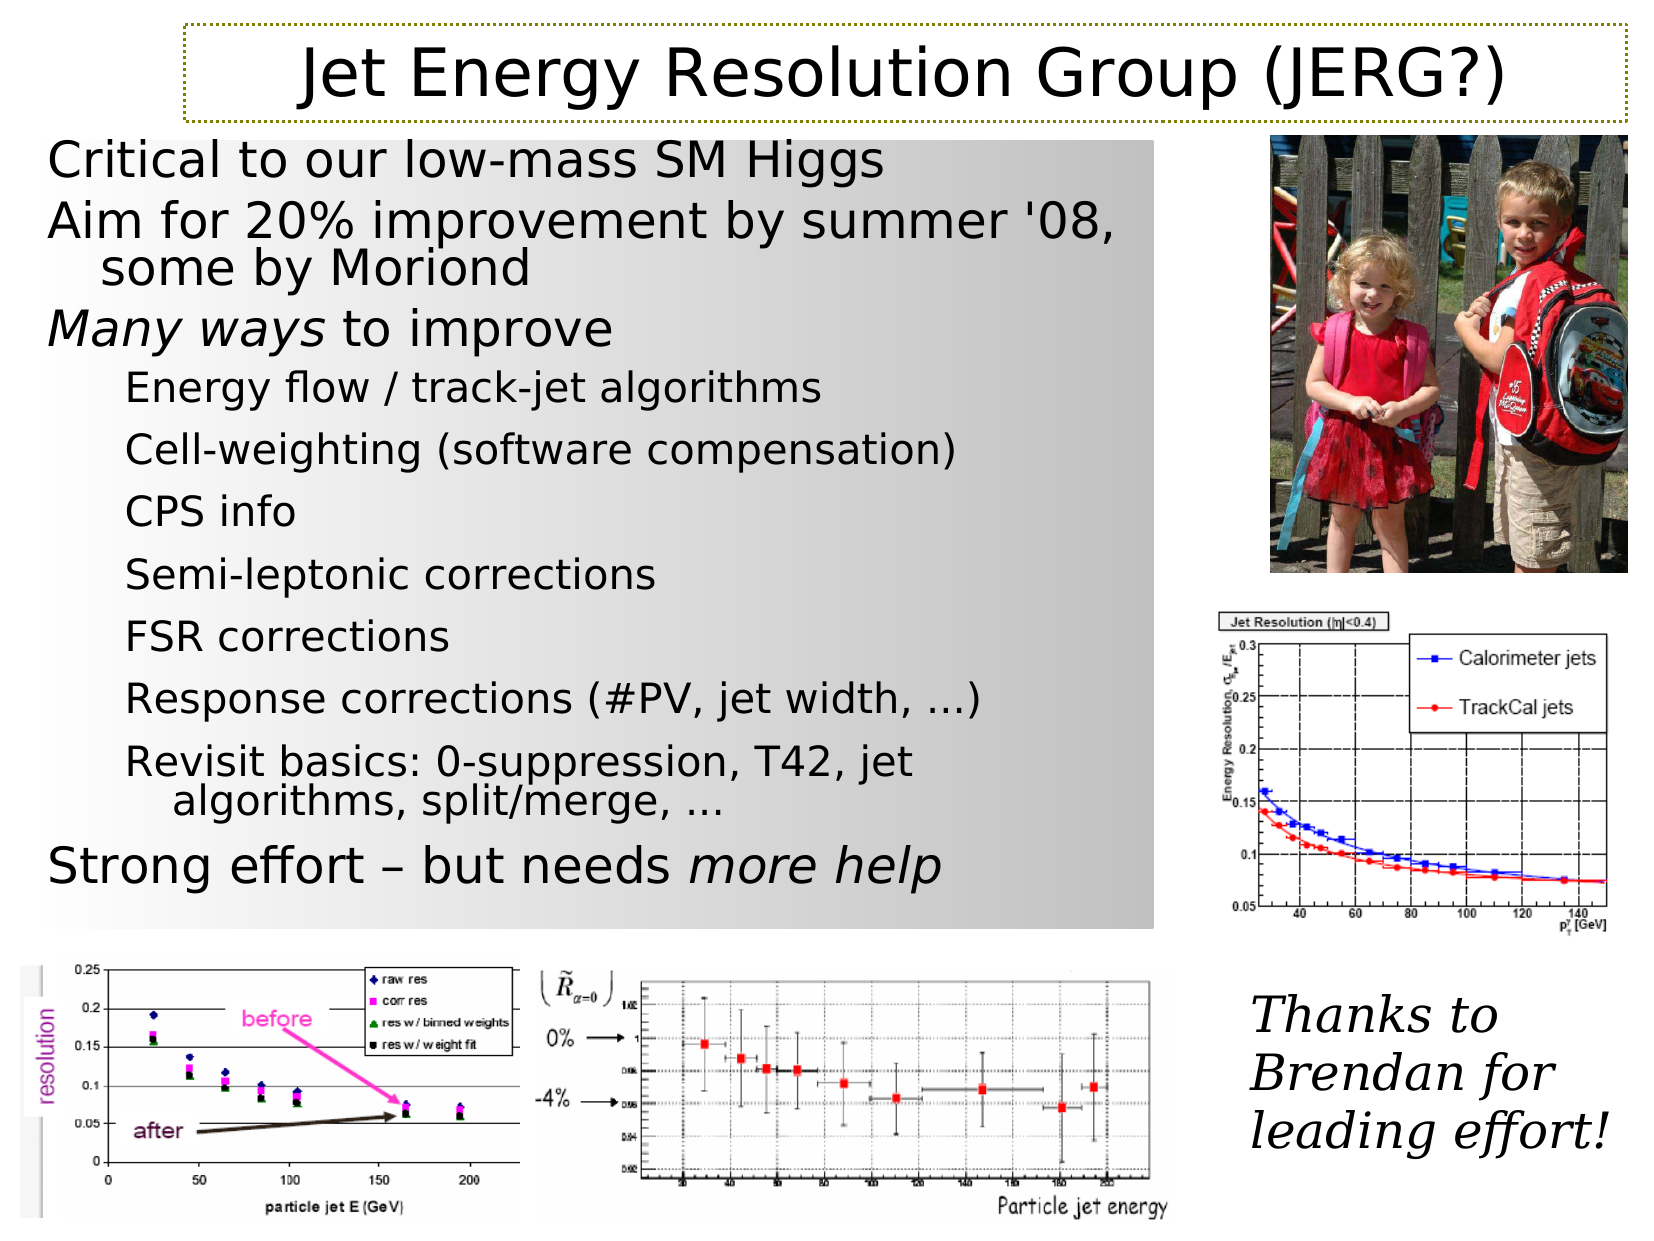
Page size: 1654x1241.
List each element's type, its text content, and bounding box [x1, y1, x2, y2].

title Jet Energy Resolution Group (JERG?) [184, 24, 1627, 122]
text_box Thanks to Brendan for leading effort! [1250, 985, 1615, 1161]
picture [1208, 605, 1626, 944]
picture [535, 953, 1172, 1225]
picture [20, 948, 520, 1218]
picture [1270, 135, 1628, 573]
list Critical to our low-mass SM Higgs Aim for 20% improvement by summer '08, some by Moriond Many ways to improve Energy flow / track-jet algorithms Cell-weighting (software compensation) CPS info Semi-leptonic corrections FSR corrections Response corrections (#PV, jet width, ...) Revisit basics: 0-suppression, T42, jet algorithms, split/merge, ... Strong effort – but needs more help [30, 140, 1154, 929]
